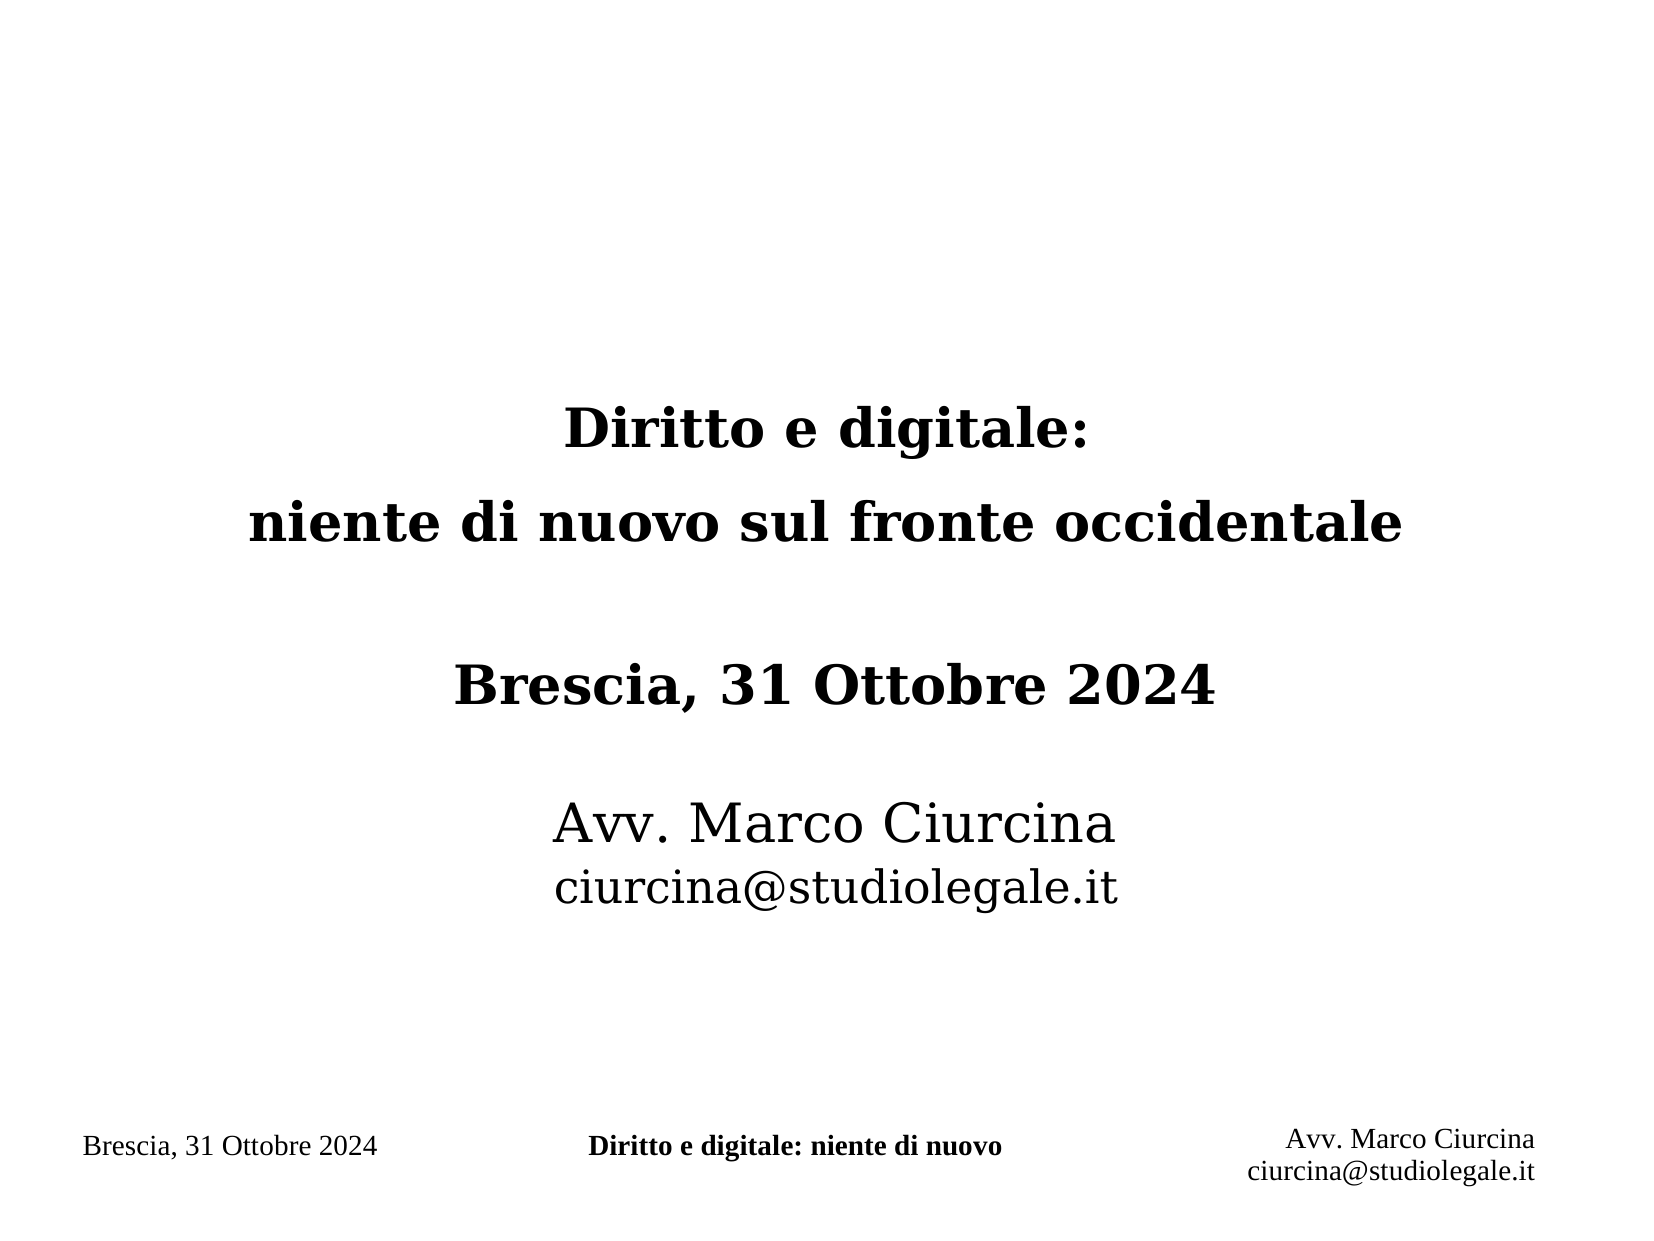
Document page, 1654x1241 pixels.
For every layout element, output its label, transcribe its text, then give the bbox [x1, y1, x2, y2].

list Diritto e digitale: niente di nuovo sul fronte occidentale Brescia, 31 Ottobre 2024 Avv. Marco Ciurcina ciurcina@studiolegale.it [44, 118, 1611, 1241]
